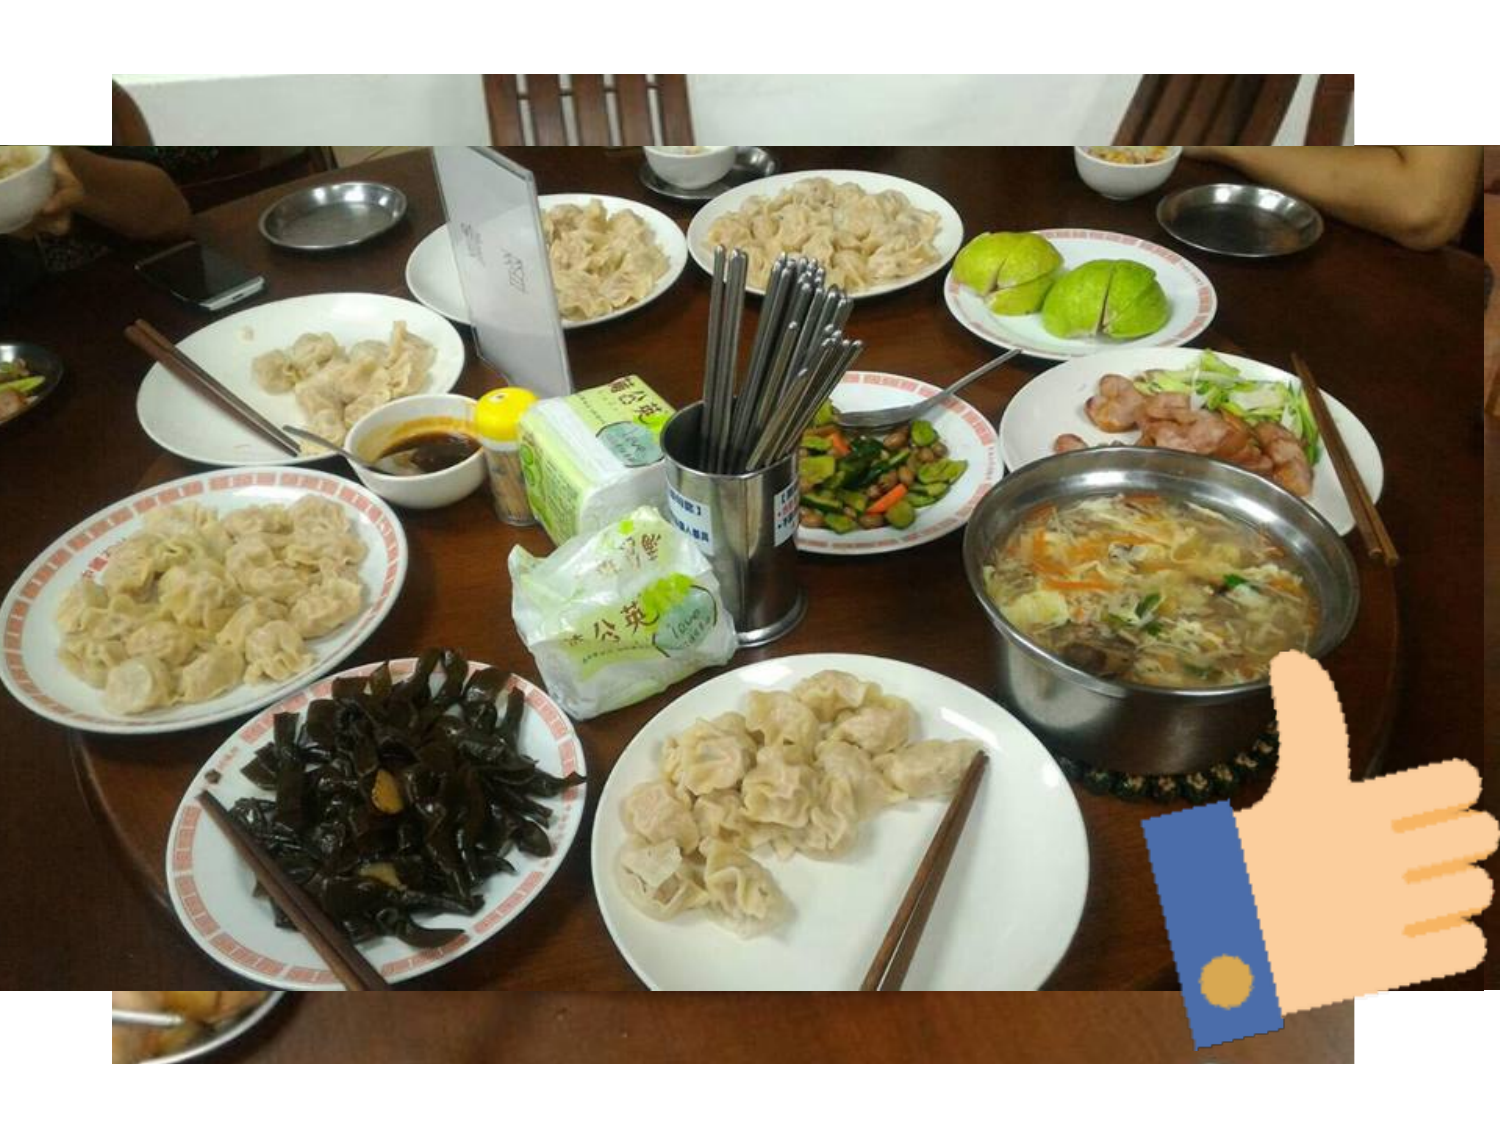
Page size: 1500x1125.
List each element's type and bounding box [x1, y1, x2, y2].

picture [0, 74, 1500, 1064]
